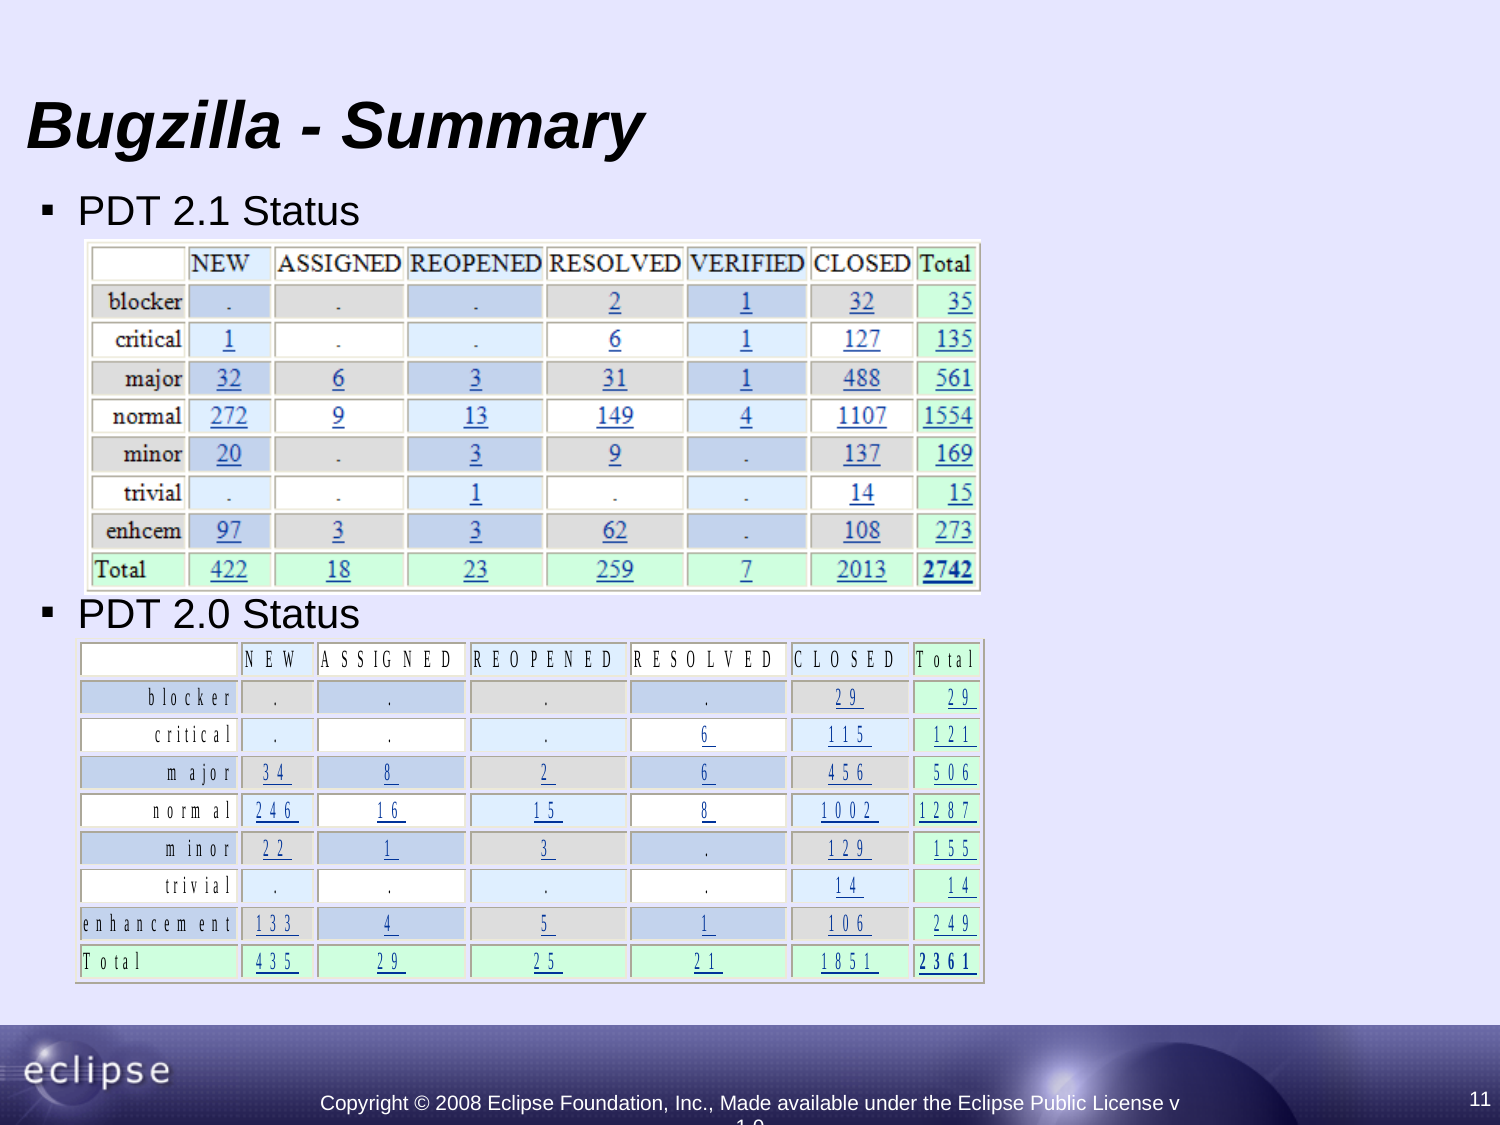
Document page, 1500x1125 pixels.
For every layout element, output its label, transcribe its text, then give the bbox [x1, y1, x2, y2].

picture [75, 637, 1126, 1013]
picture [0, 1025, 1500, 1125]
picture [84, 239, 981, 595]
list PDT 2.1 Status PDT 2.0 Status [37, 187, 1463, 1021]
title Bugzilla - Summary [26, 84, 1474, 172]
